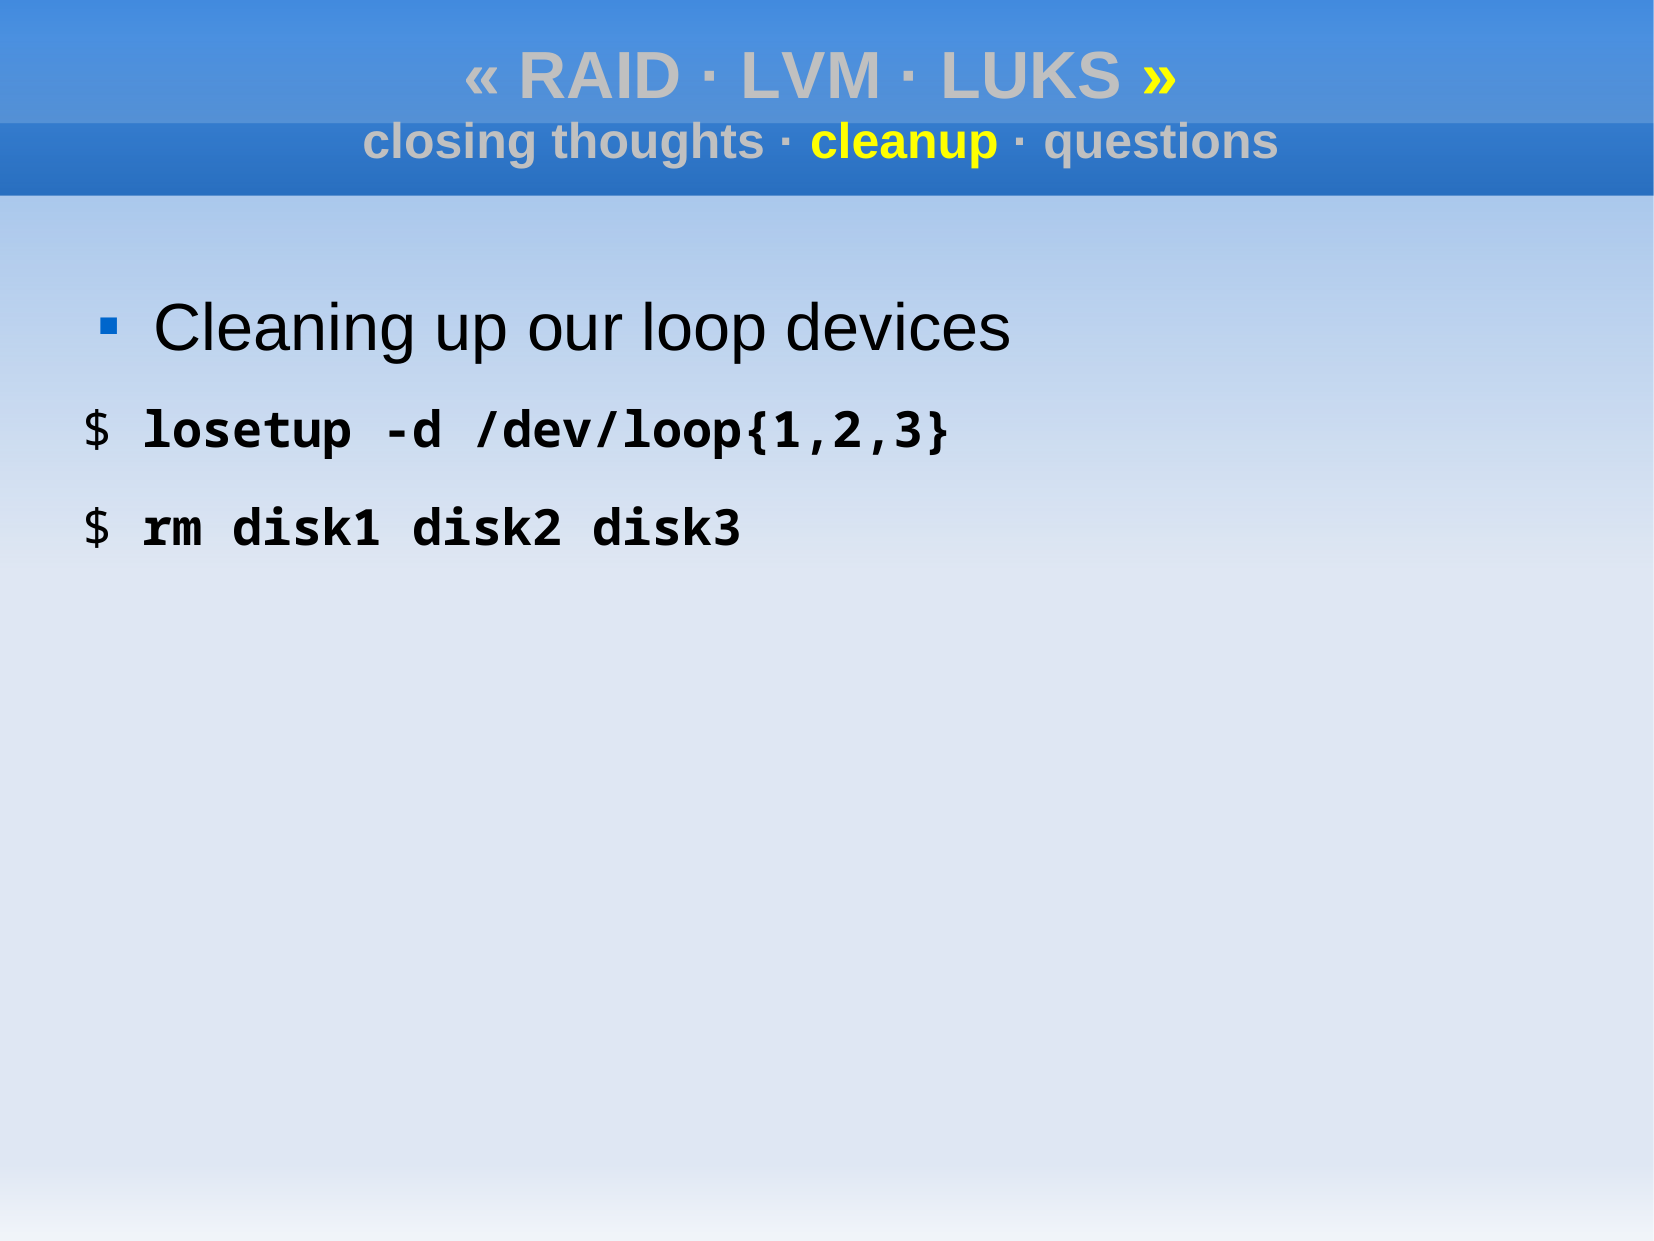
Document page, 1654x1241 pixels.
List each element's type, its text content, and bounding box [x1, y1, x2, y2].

picture [0, 0, 1654, 1241]
title « RAID · LVM · LUKS » closing thoughts · cleanup · questions [76, 0, 1565, 208]
list Cleaning up our loop devices $ losetup -d /dev/loop{1,2,3} $ rm disk1 disk2 disk3 [82, 290, 1571, 1109]
